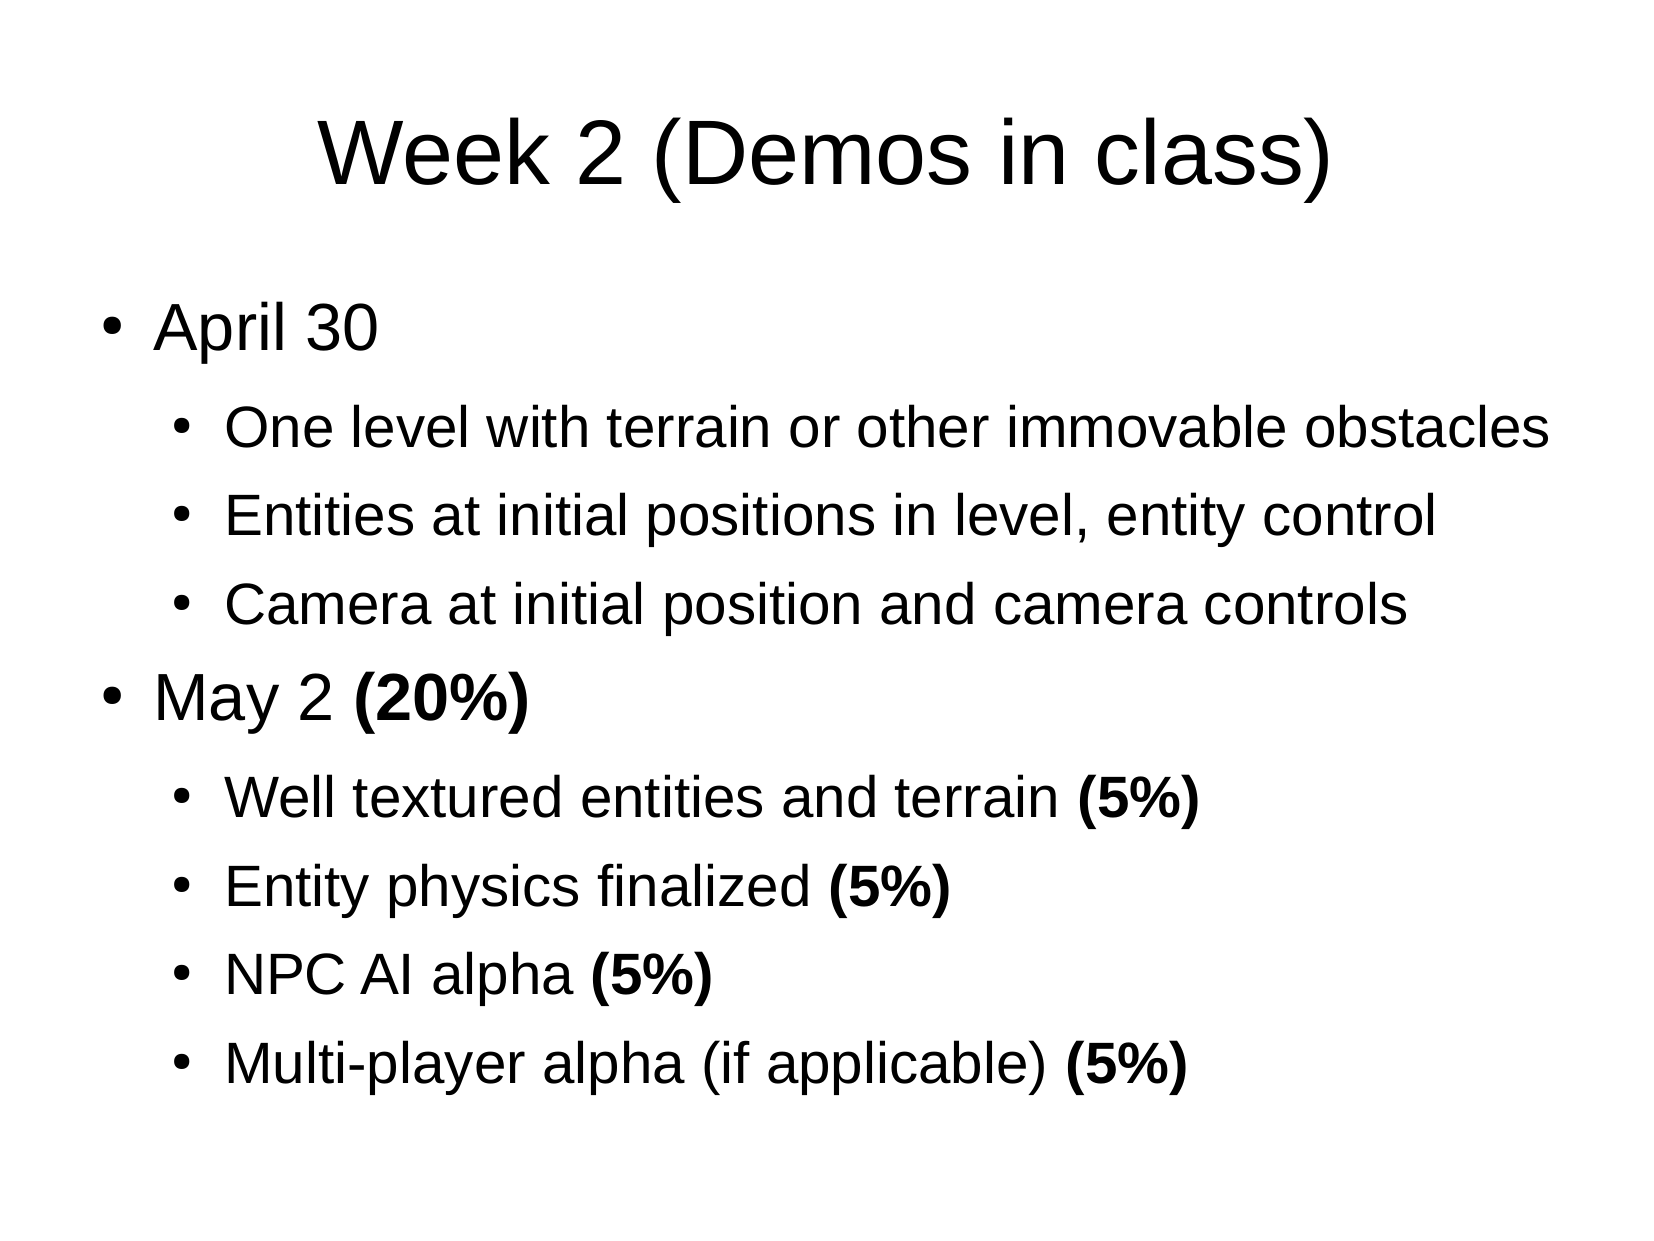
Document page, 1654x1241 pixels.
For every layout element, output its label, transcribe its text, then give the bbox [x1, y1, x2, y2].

list April 30 One level with terrain or other immovable obstacles Entities at initial positions in level, entity control Camera at initial position and camera controls May 2 (20%) Well textured entities and terrain (5%) Entity physics finalized (5%) NPC AI alpha (5%) Multi-player alpha (if applicable) (5%) [82, 290, 1571, 1109]
title Week 2 (Demos in class) [82, 56, 1571, 250]
